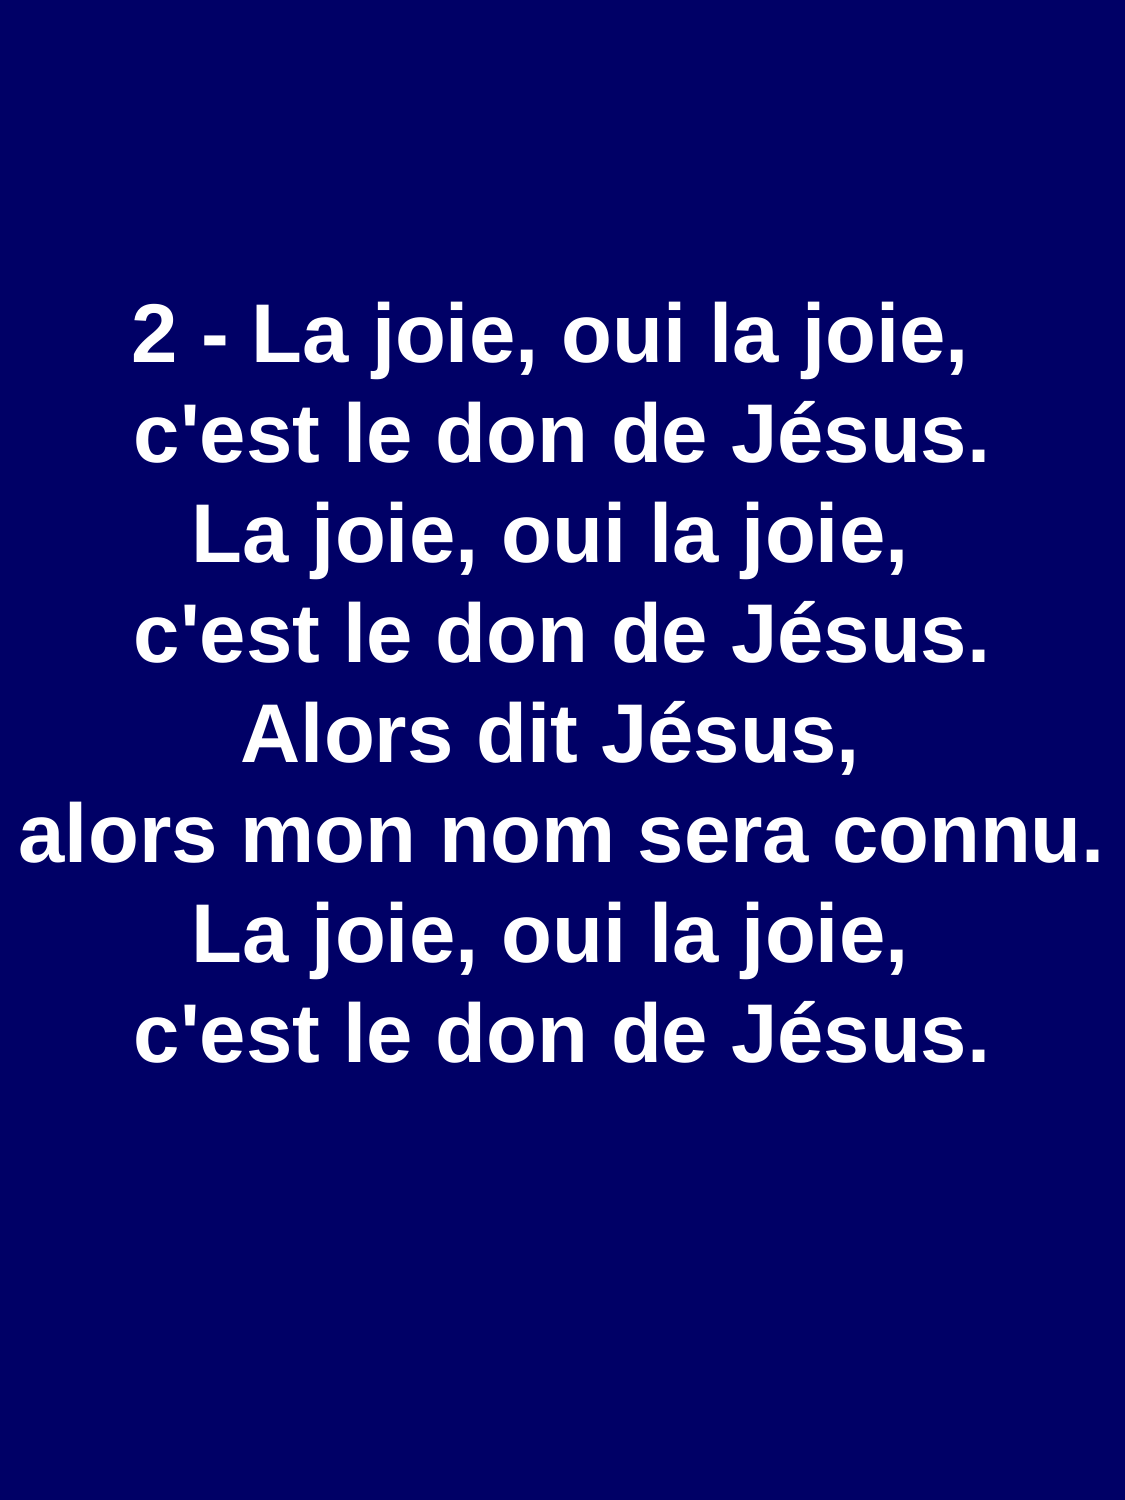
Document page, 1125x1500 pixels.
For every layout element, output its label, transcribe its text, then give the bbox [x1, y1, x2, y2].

text_box 2 - La joie, oui la joie, c'est le don de Jésus. La joie, oui la joie, c'est le don de Jésus. Alors dit Jésus, alors mon nom sera connu. La joie, oui la joie, c'est le don de Jésus. [0, 82, 1125, 1276]
